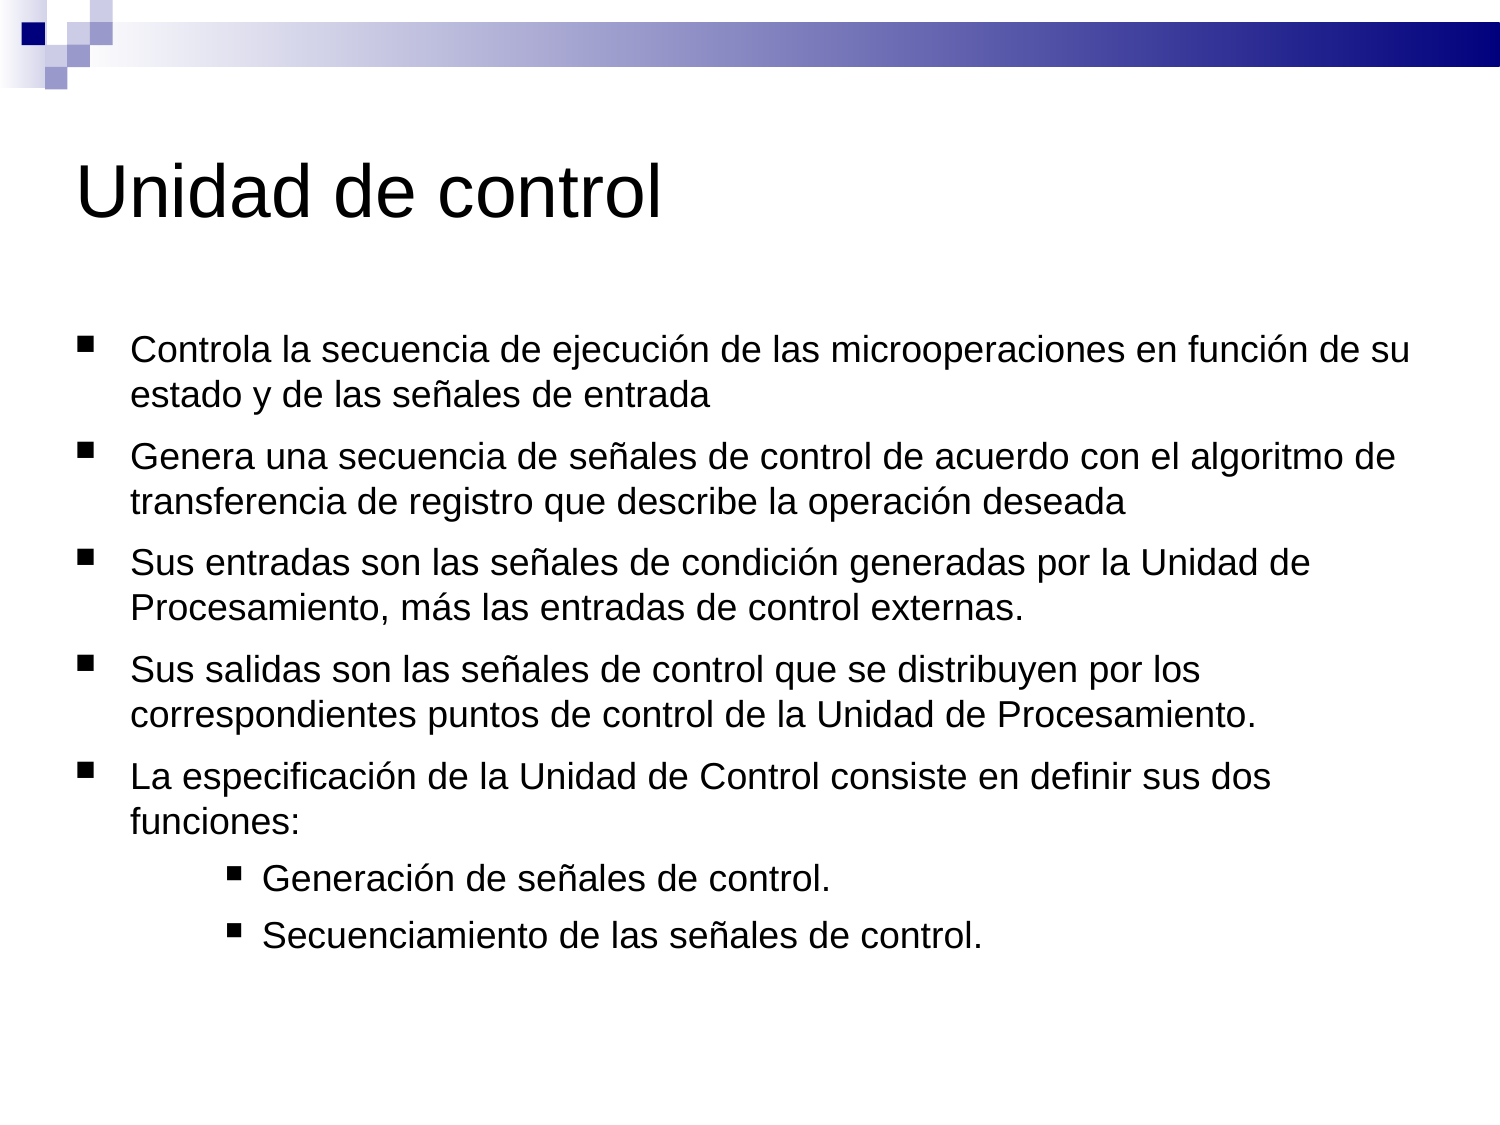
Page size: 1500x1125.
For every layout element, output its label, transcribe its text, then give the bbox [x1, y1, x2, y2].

title Unidad de control [75, 82, 1426, 293]
list Controla la secuencia de ejecución de las microoperaciones en función de su estado y de las señales de entrada Genera una secuencia de señales de control de acuerdo con el algoritmo de transferencia de registro que describe la operación deseada Sus entradas son las señales de condición generadas por la Unidad de Procesamiento, más las entradas de control externas. Sus salidas son las señales de control que se distribuyen por los correspondientes puntos de control de la Unidad de Procesamiento. La especificación de la Unidad de Control consiste en definir sus dos funciones: Generación de señales de control. Secuenciamiento de las señales de control. [75, 324, 1426, 1006]
